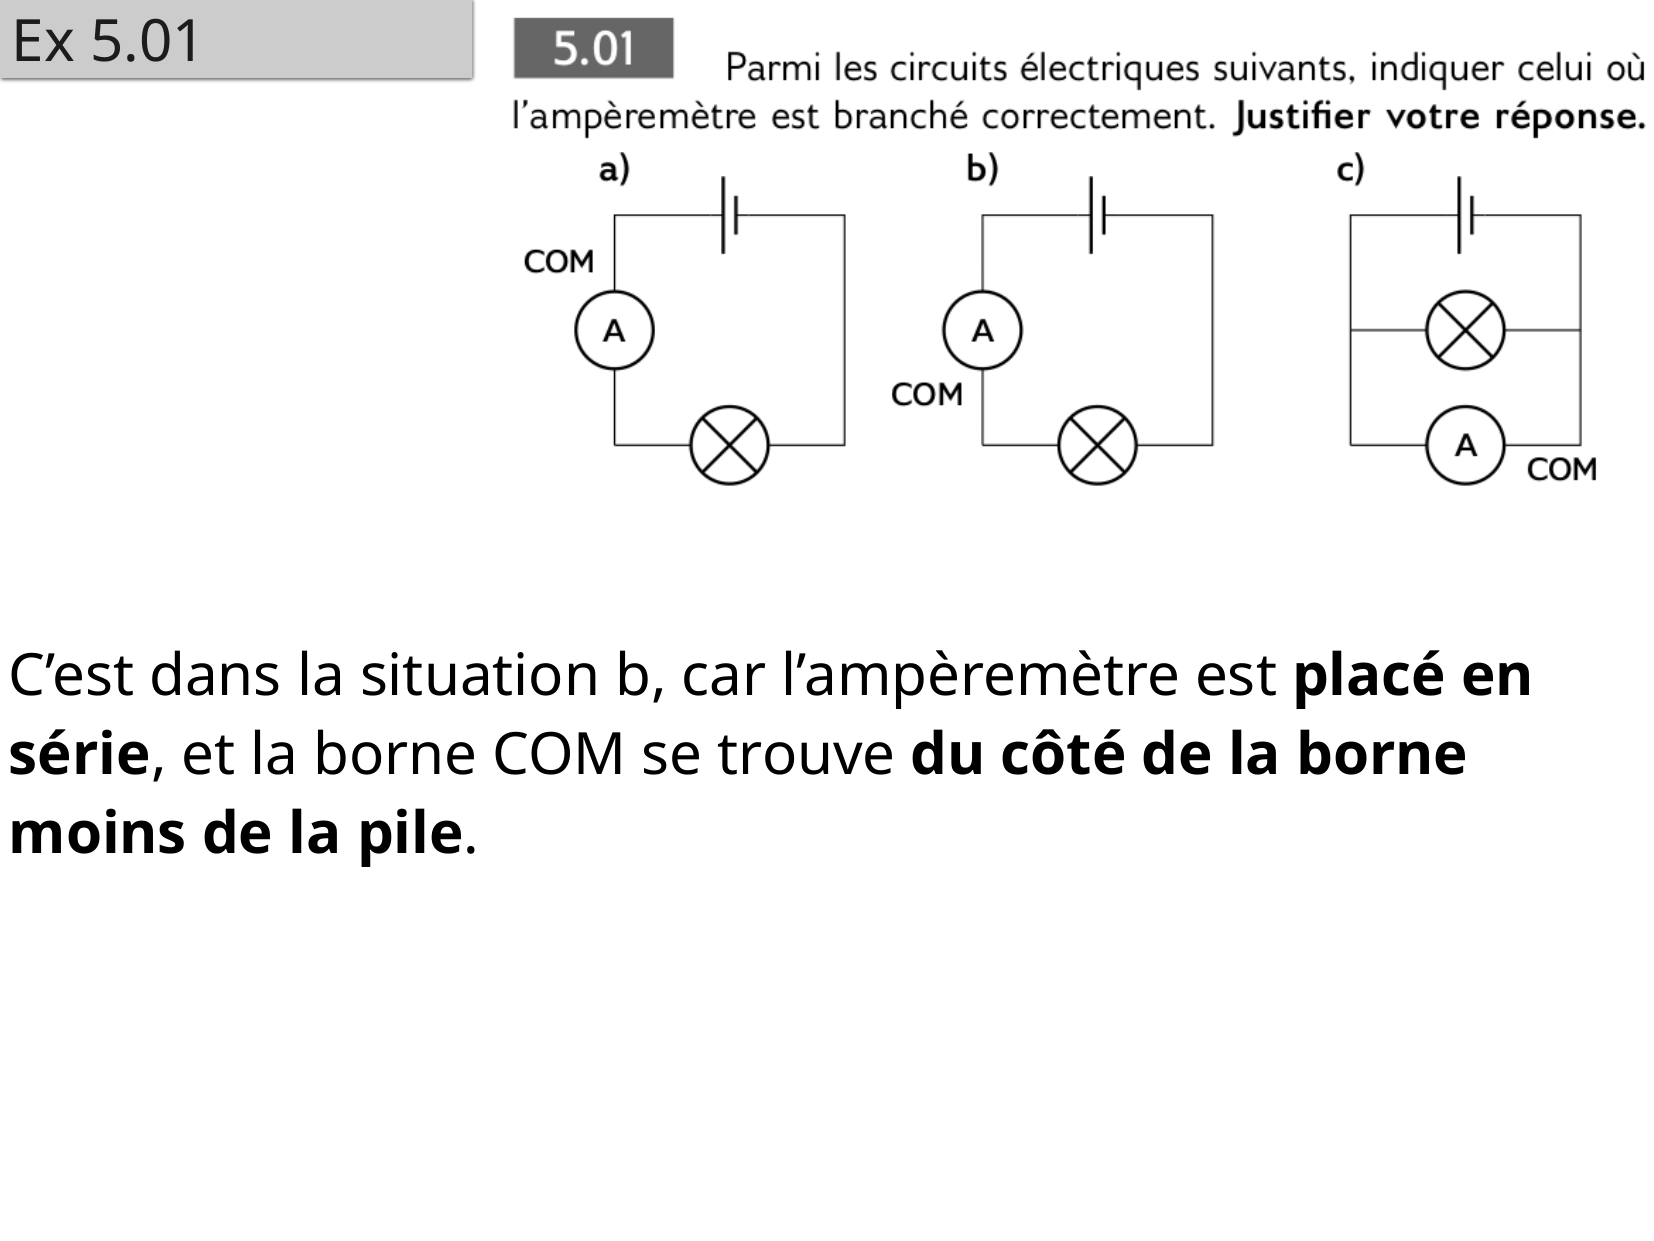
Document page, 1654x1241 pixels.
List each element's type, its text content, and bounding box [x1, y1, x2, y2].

list C’est dans la situation b, car l’ampèremètre est placé en série, et la borne COM se trouve du côté de la borne moins de la pile. [8, 78, 1654, 1241]
picture [501, 4, 1654, 534]
title Ex 5.01 [0, 0, 473, 79]
